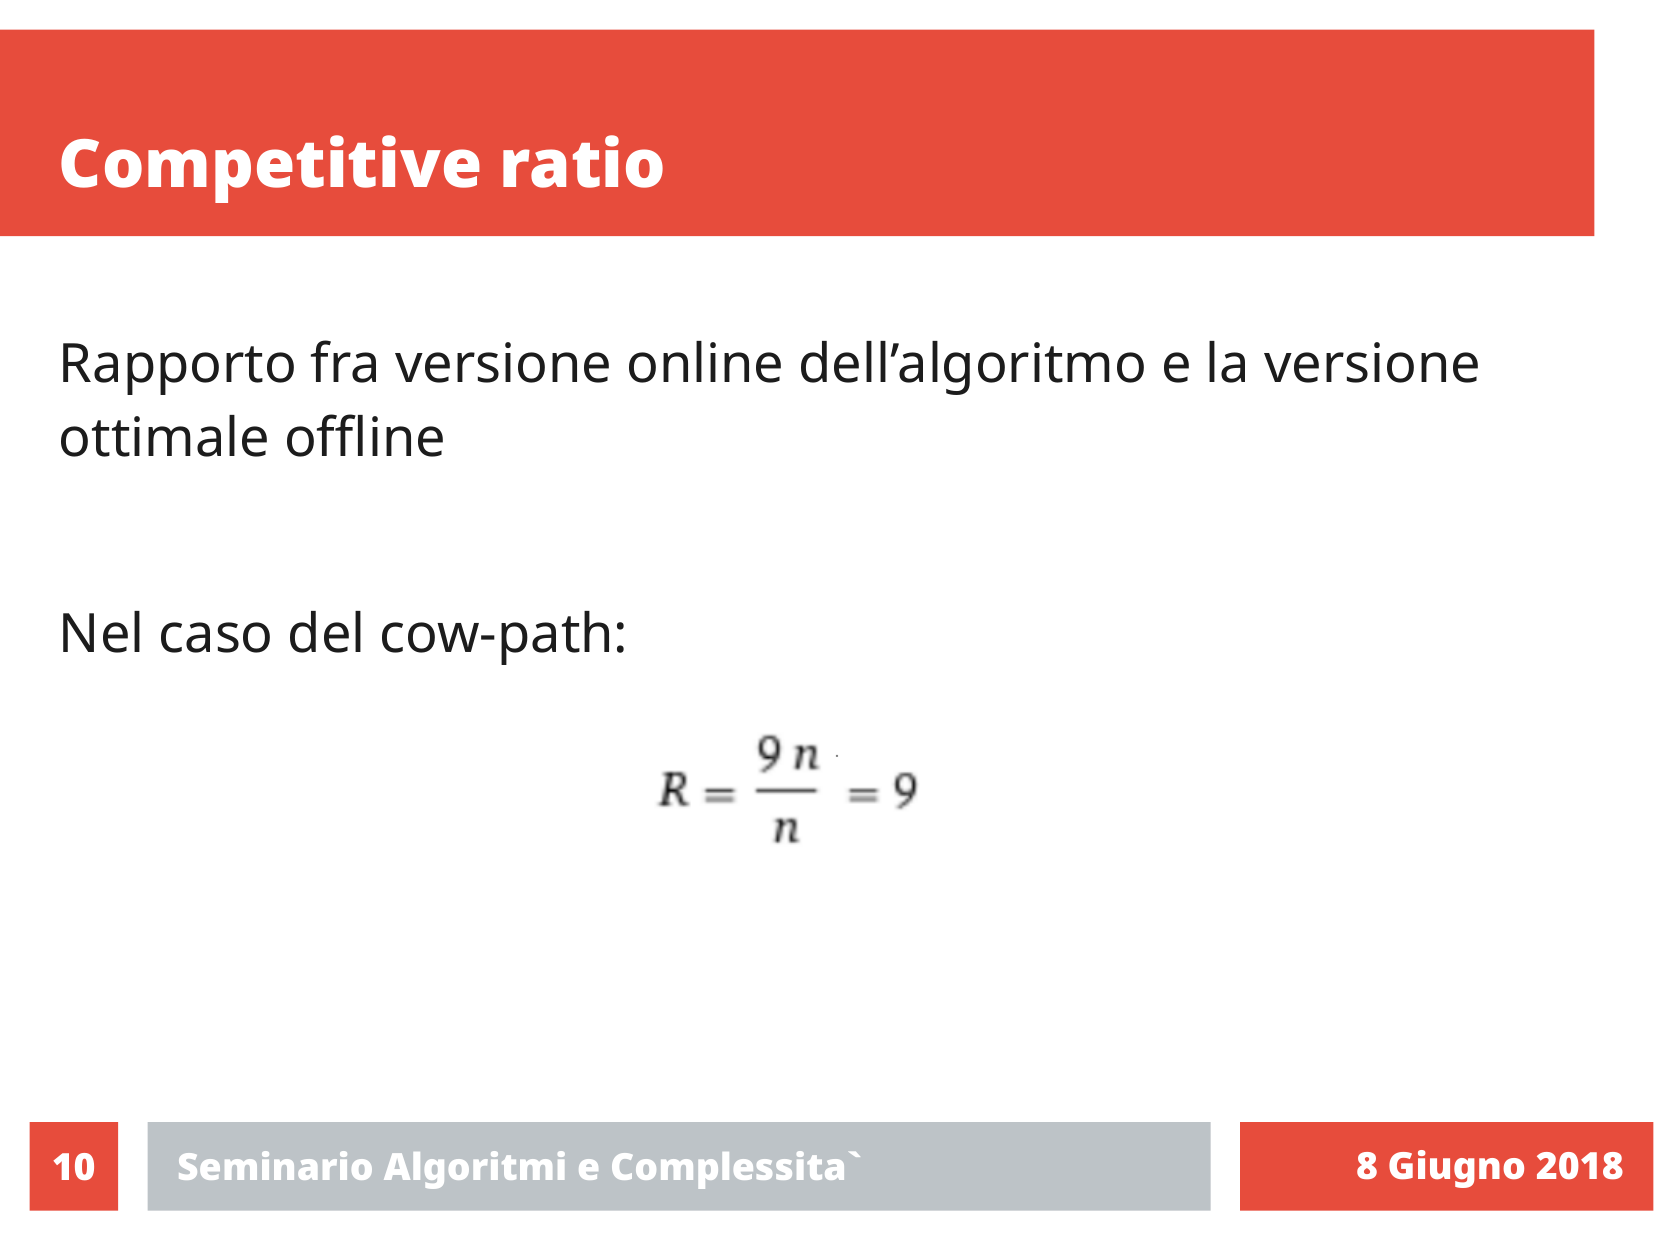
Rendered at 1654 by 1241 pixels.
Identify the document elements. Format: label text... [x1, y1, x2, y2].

title Competitive ratio [59, 59, 1595, 207]
list Rapporto fra versione online dell’algoritmo e la versione ottimale offline Nel caso del cow-path: [59, 324, 1565, 1093]
picture [600, 696, 979, 916]
